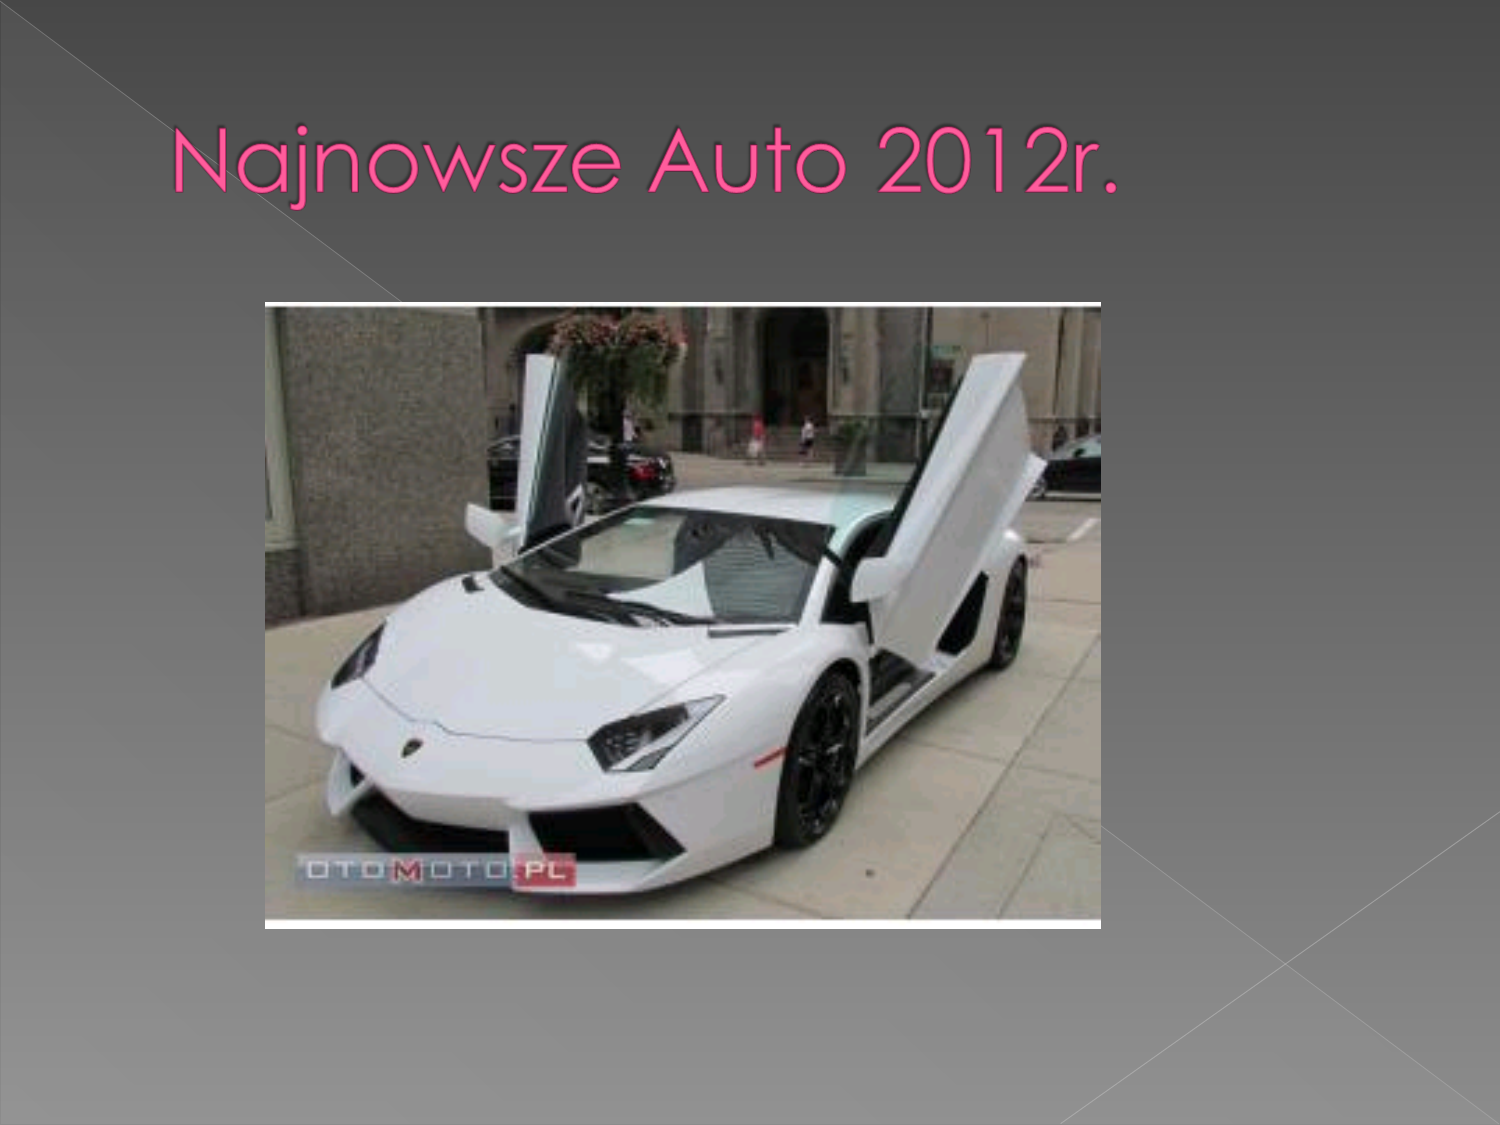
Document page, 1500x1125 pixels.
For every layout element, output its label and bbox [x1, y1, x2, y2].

picture [73, 42, 1427, 274]
picture [265, 302, 1101, 929]
